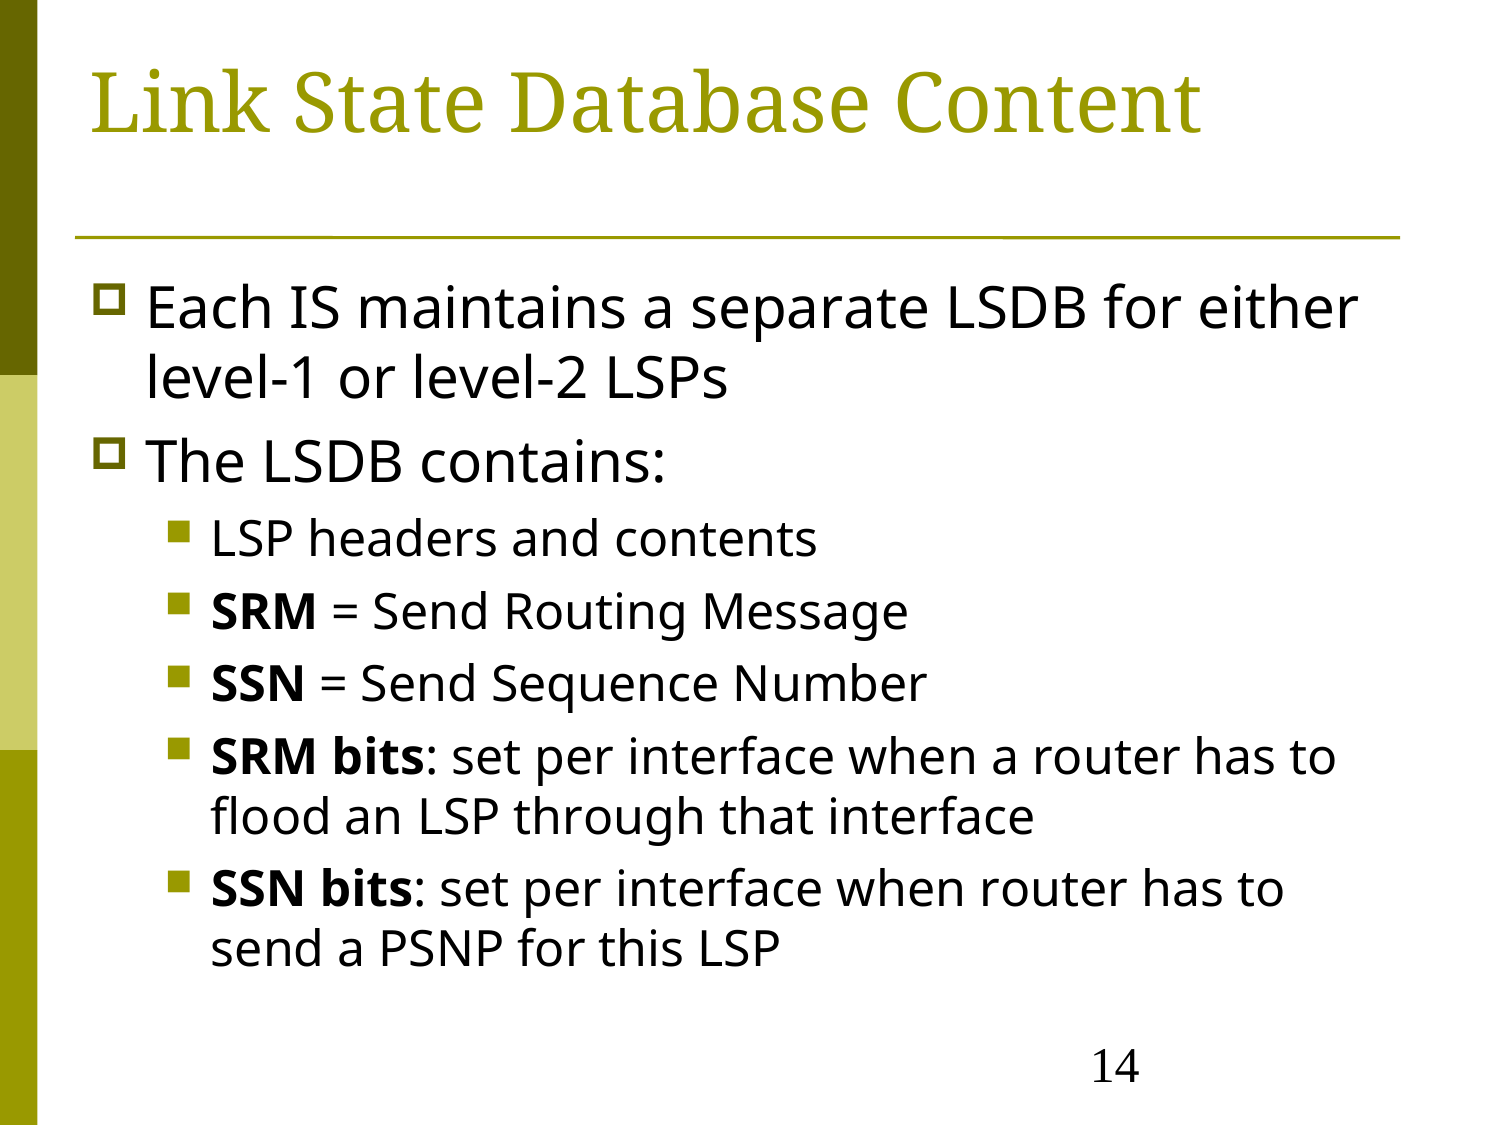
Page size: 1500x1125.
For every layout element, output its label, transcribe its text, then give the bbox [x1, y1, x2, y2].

title Link State Database Content [75, 41, 1426, 157]
list Each IS maintains a separate LSDB for either level-1 or level-2 LSPs The LSDB contains: LSP headers and contents SRM = Send Routing Message SSN = Send Sequence Number SRM bits: set per interface when a router has to flood an LSP through that interface SSN bits: set per interface when router has to send a PSNP for this LSP [75, 262, 1426, 1006]
text_box <number> [1074, 1025, 1425, 1101]
